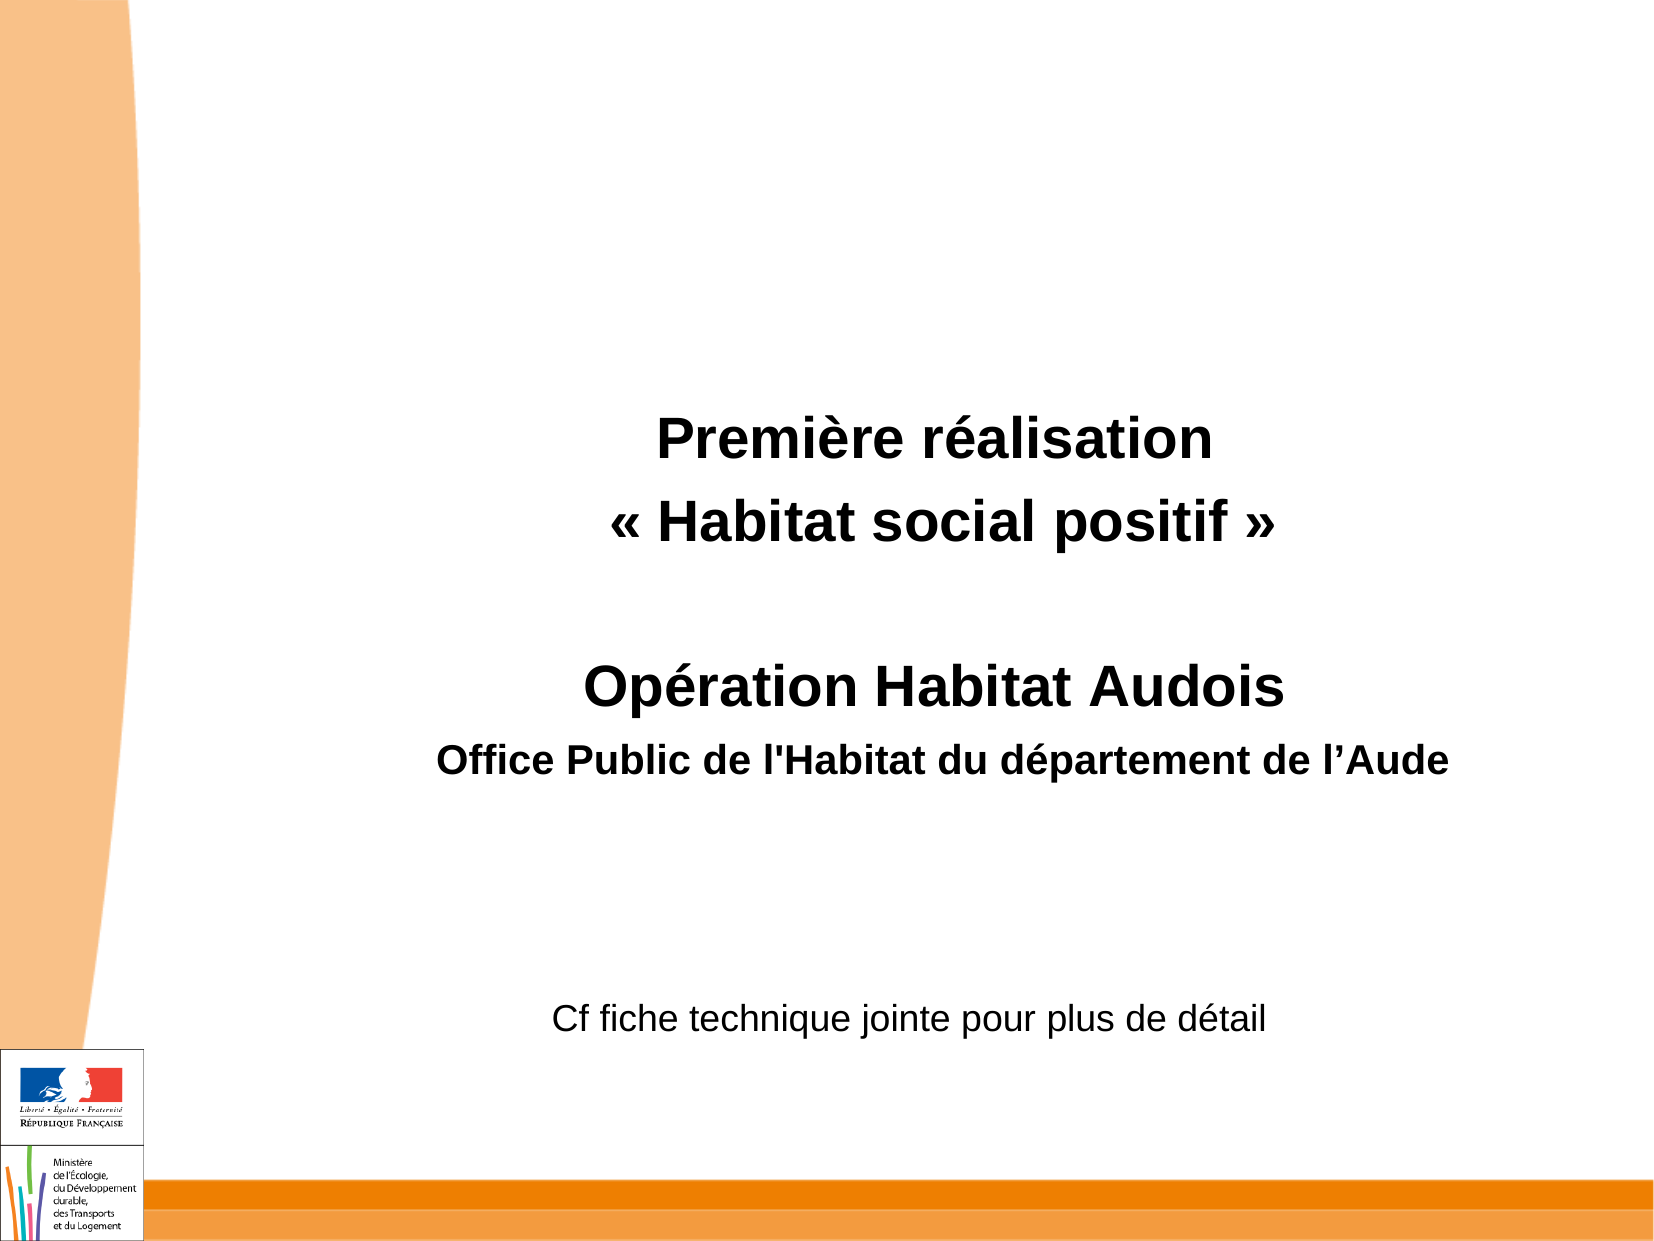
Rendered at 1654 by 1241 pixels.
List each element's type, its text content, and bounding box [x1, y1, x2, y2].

text_box Cf fiche technique jointe pour plus de détail [324, 944, 1447, 1093]
list Première réalisation « Habitat social positif » Opération Habitat Audois Office Public de l'Habitat du département de l’Aude [236, 236, 1595, 1138]
picture [0, 0, 1654, 1241]
